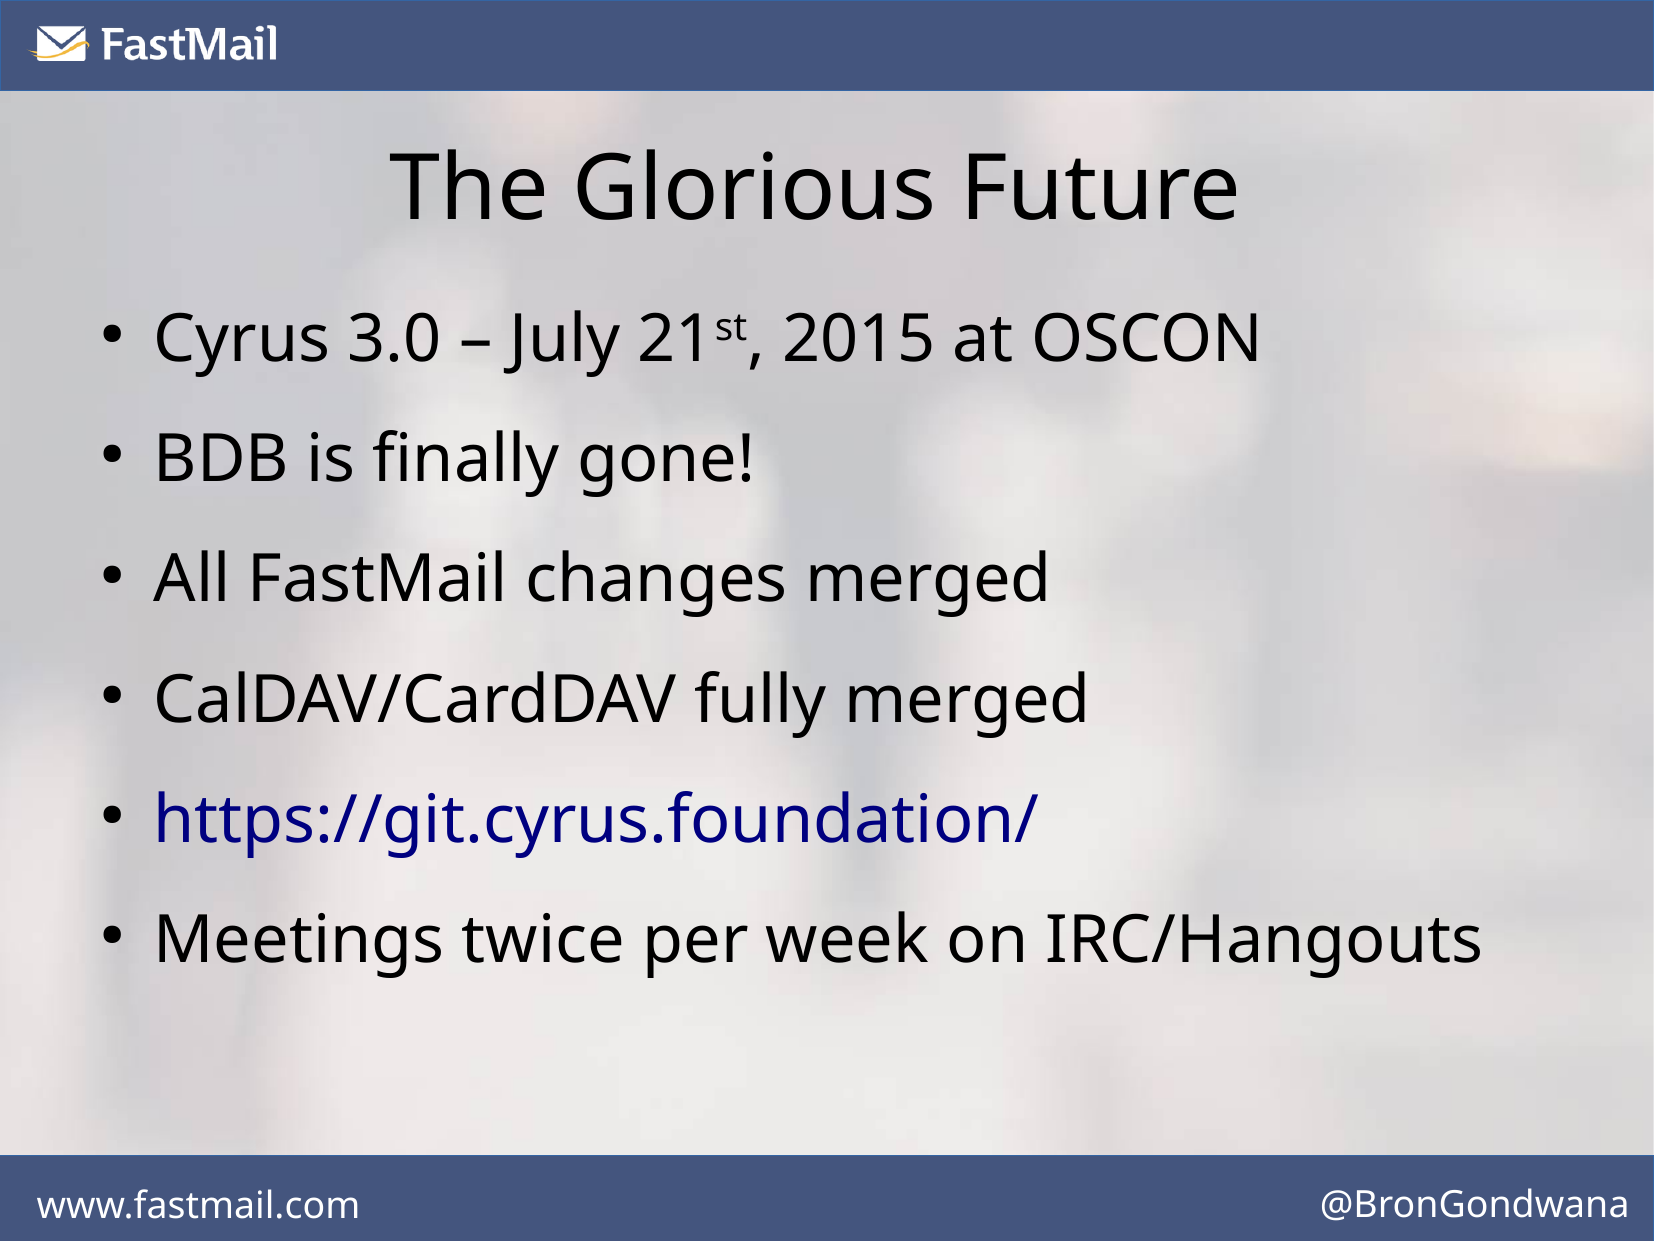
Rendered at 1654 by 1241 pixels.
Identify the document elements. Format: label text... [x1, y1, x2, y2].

list Cyrus 3.0 – July 21st, 2015 at OSCON BDB is finally gone! All FastMail changes merged CalDAV/CardDAV fully merged https://git.cyrus.foundation/ Meetings twice per week on IRC/Hangouts [82, 290, 1571, 1010]
title The Glorious Future [71, 101, 1561, 267]
picture [26, 8, 302, 78]
picture [0, 91, 1654, 1155]
